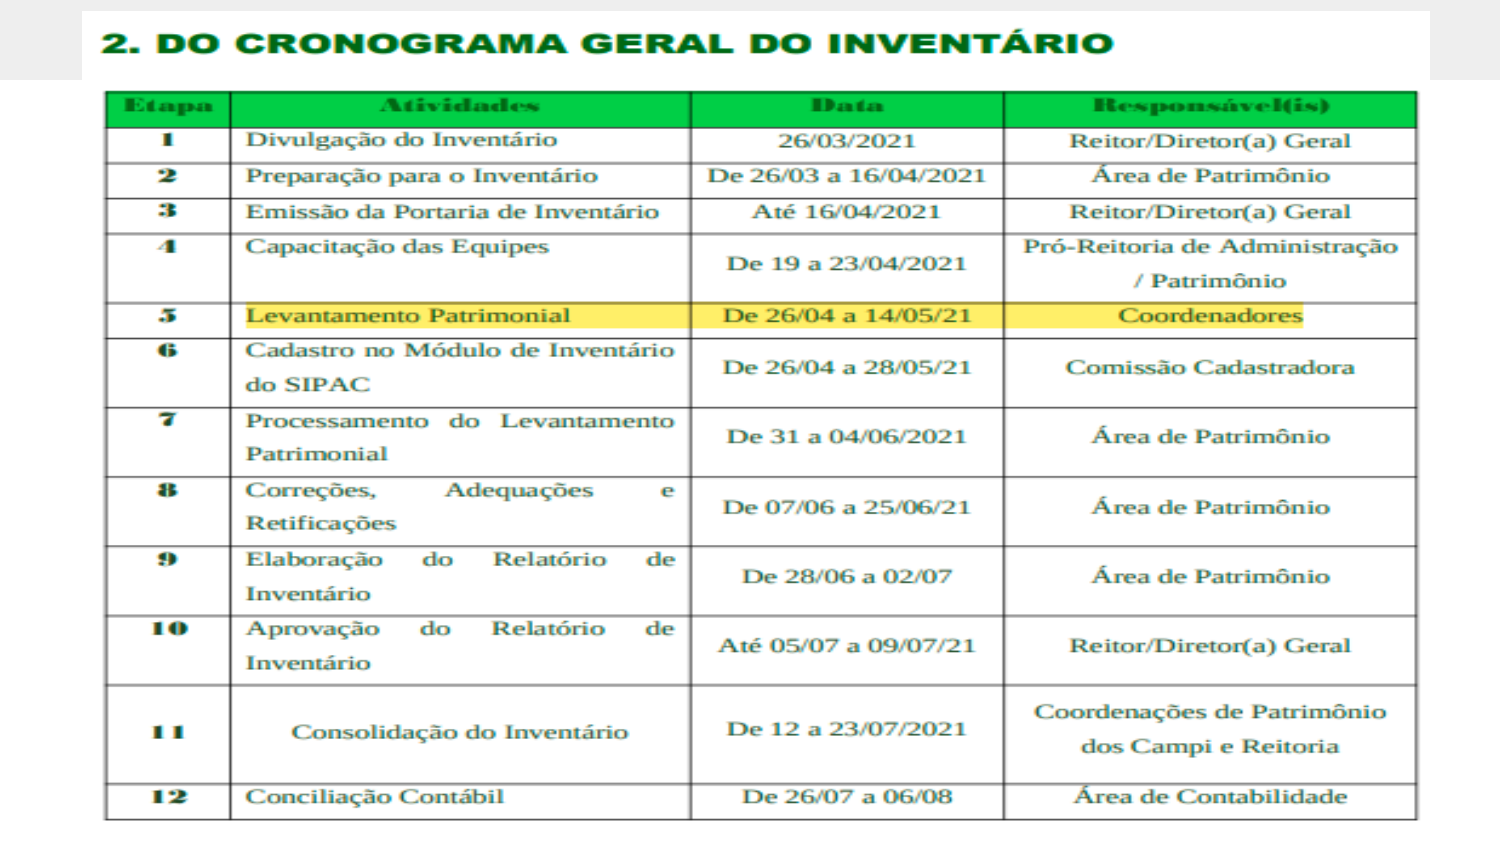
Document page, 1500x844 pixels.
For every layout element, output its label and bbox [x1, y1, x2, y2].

picture [82, 11, 1430, 827]
